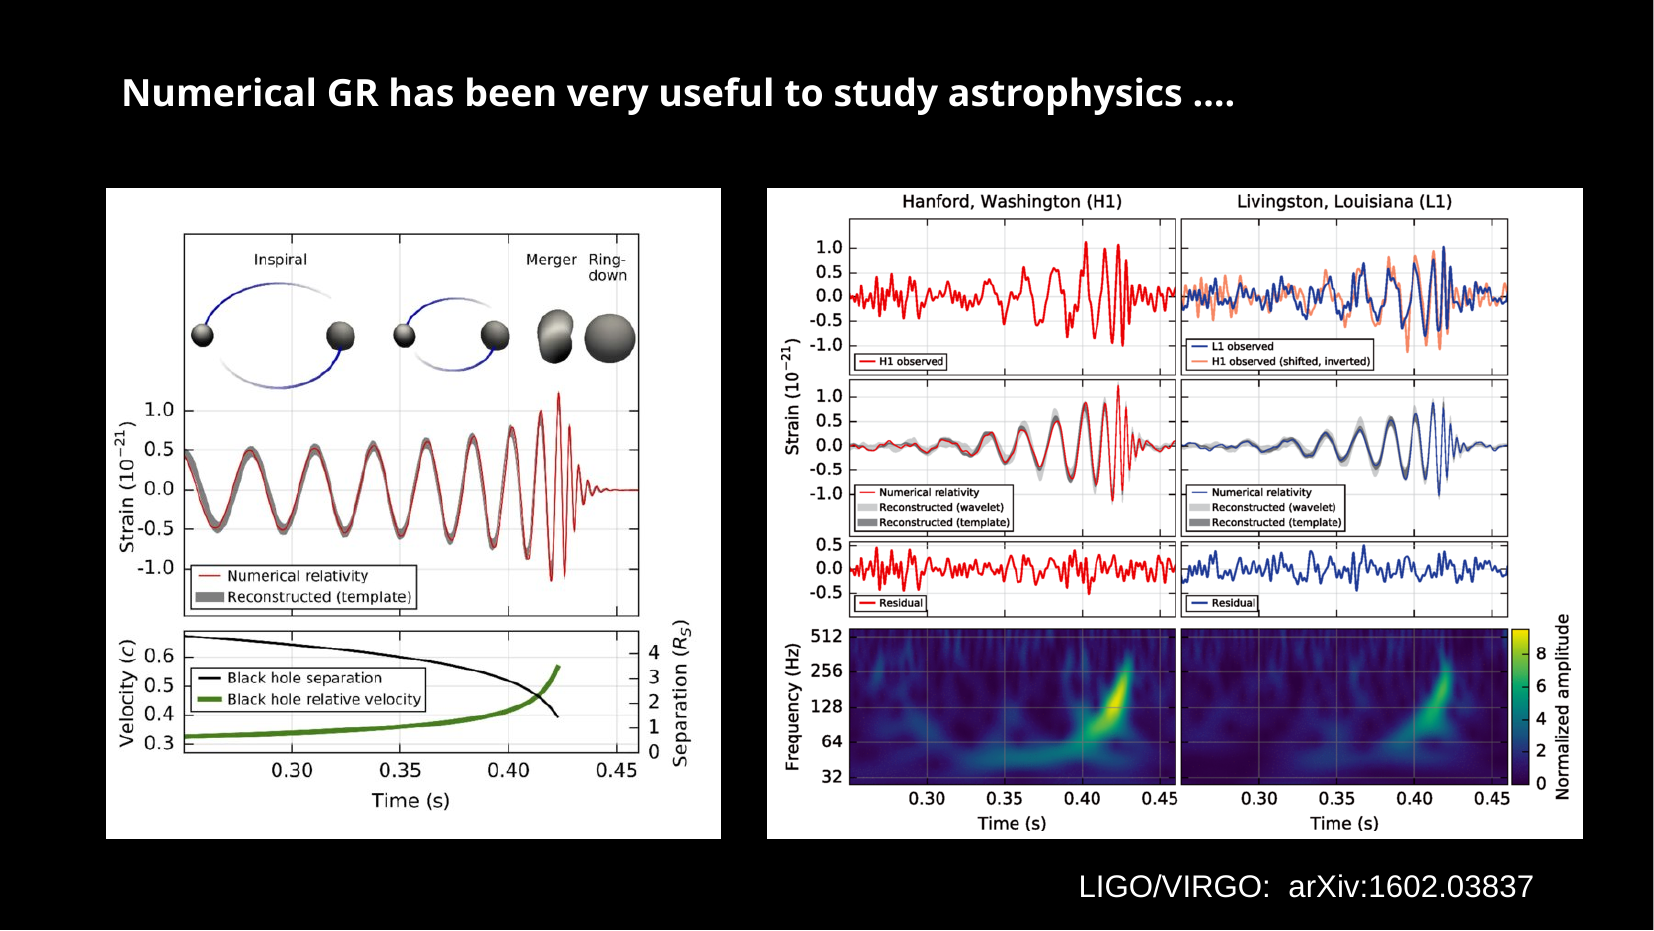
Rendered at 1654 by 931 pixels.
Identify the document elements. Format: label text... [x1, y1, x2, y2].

text_box [106, 188, 721, 839]
text_box Numerical GR has been very useful to study astrophysics …. [0, 59, 1654, 142]
picture [781, 194, 1571, 831]
picture [110, 194, 697, 815]
text_box [767, 188, 1583, 839]
text_box LIGO/VIRGO: arXiv:1602.03837 [992, 862, 1550, 931]
